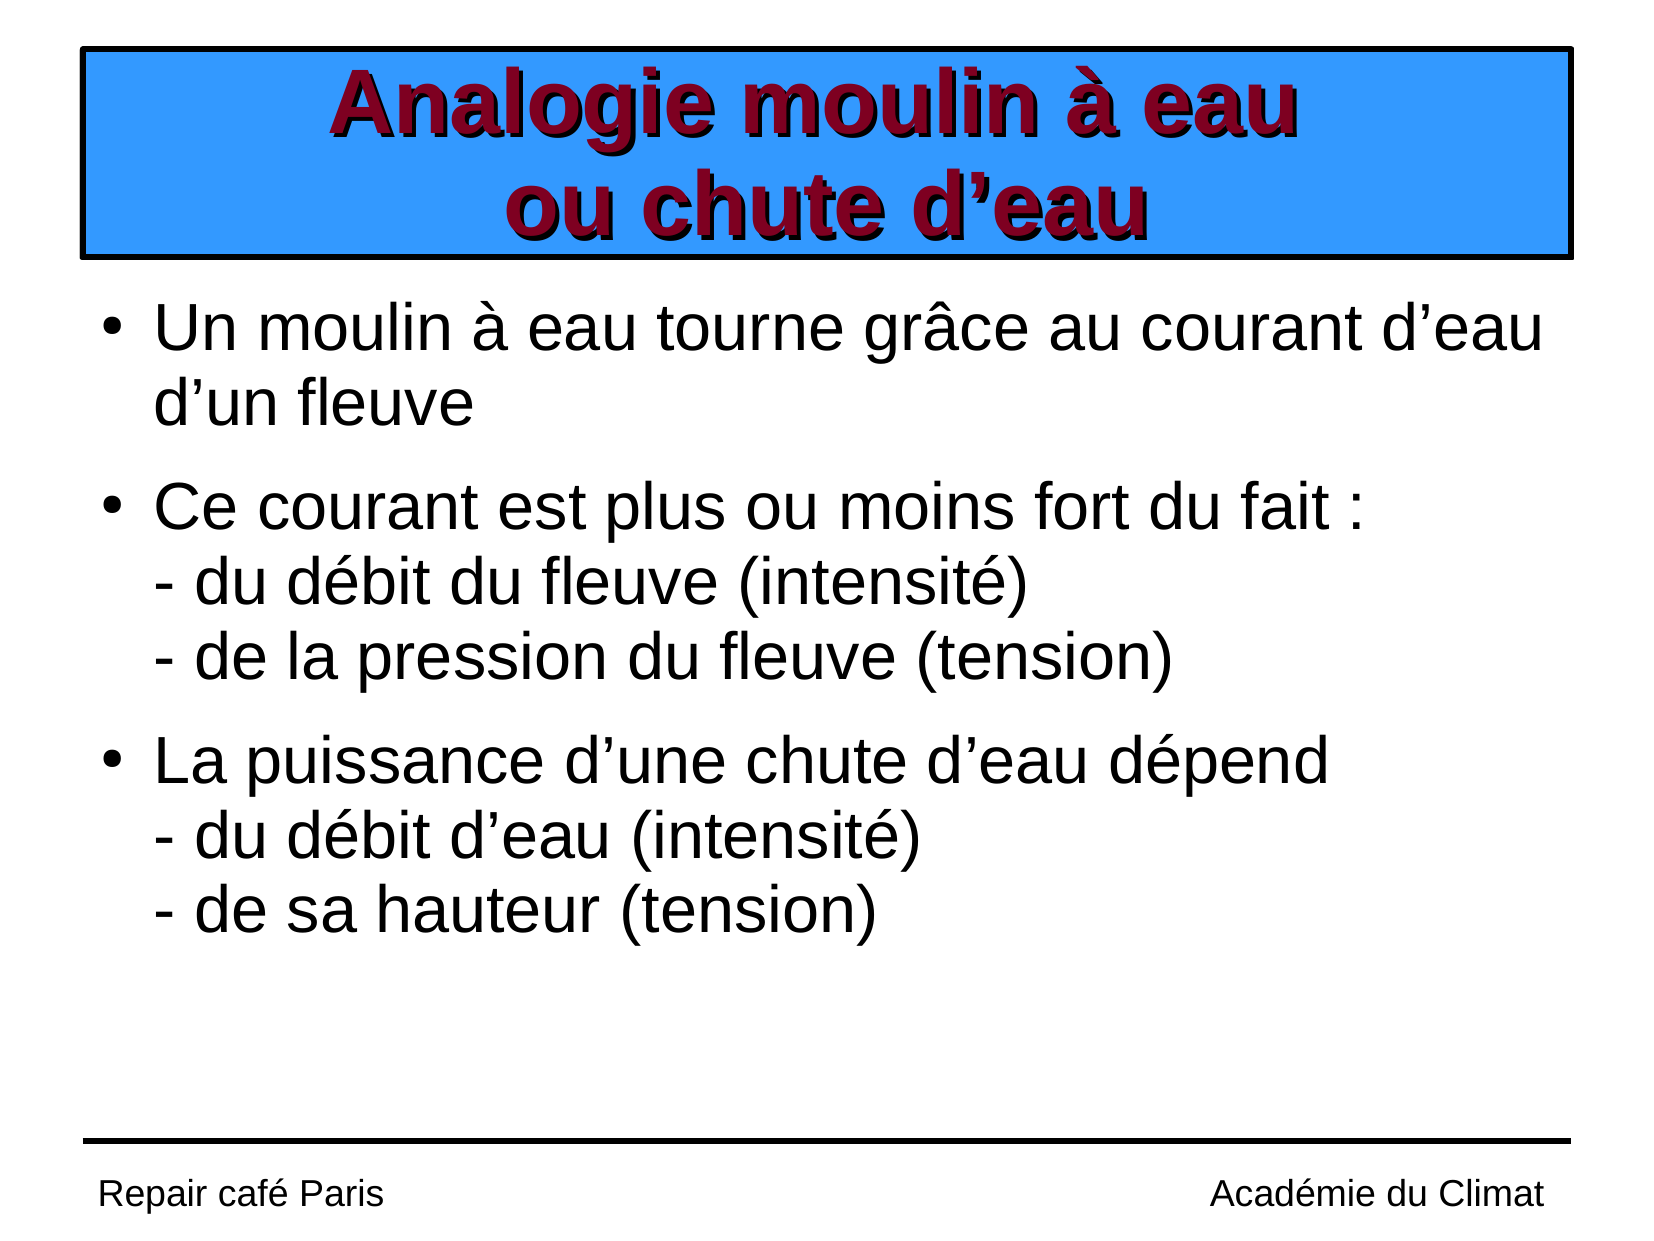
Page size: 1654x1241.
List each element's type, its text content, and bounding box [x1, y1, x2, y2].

title Analogie moulin à eau ou chute d’eau [82, 49, 1571, 257]
list Un moulin à eau tourne grâce au courant d’eau d’un fleuve Ce courant est plus ou moins fort du fait : - du débit du fleuve (intensité) - de la pression du fleuve (tension) La puissance d’une chute d’eau dépend - du débit d’eau (intensité) - de sa hauteur (tension) [82, 290, 1571, 1010]
text_box Repair café Paris Académie du Climat [82, 1164, 1571, 1222]
